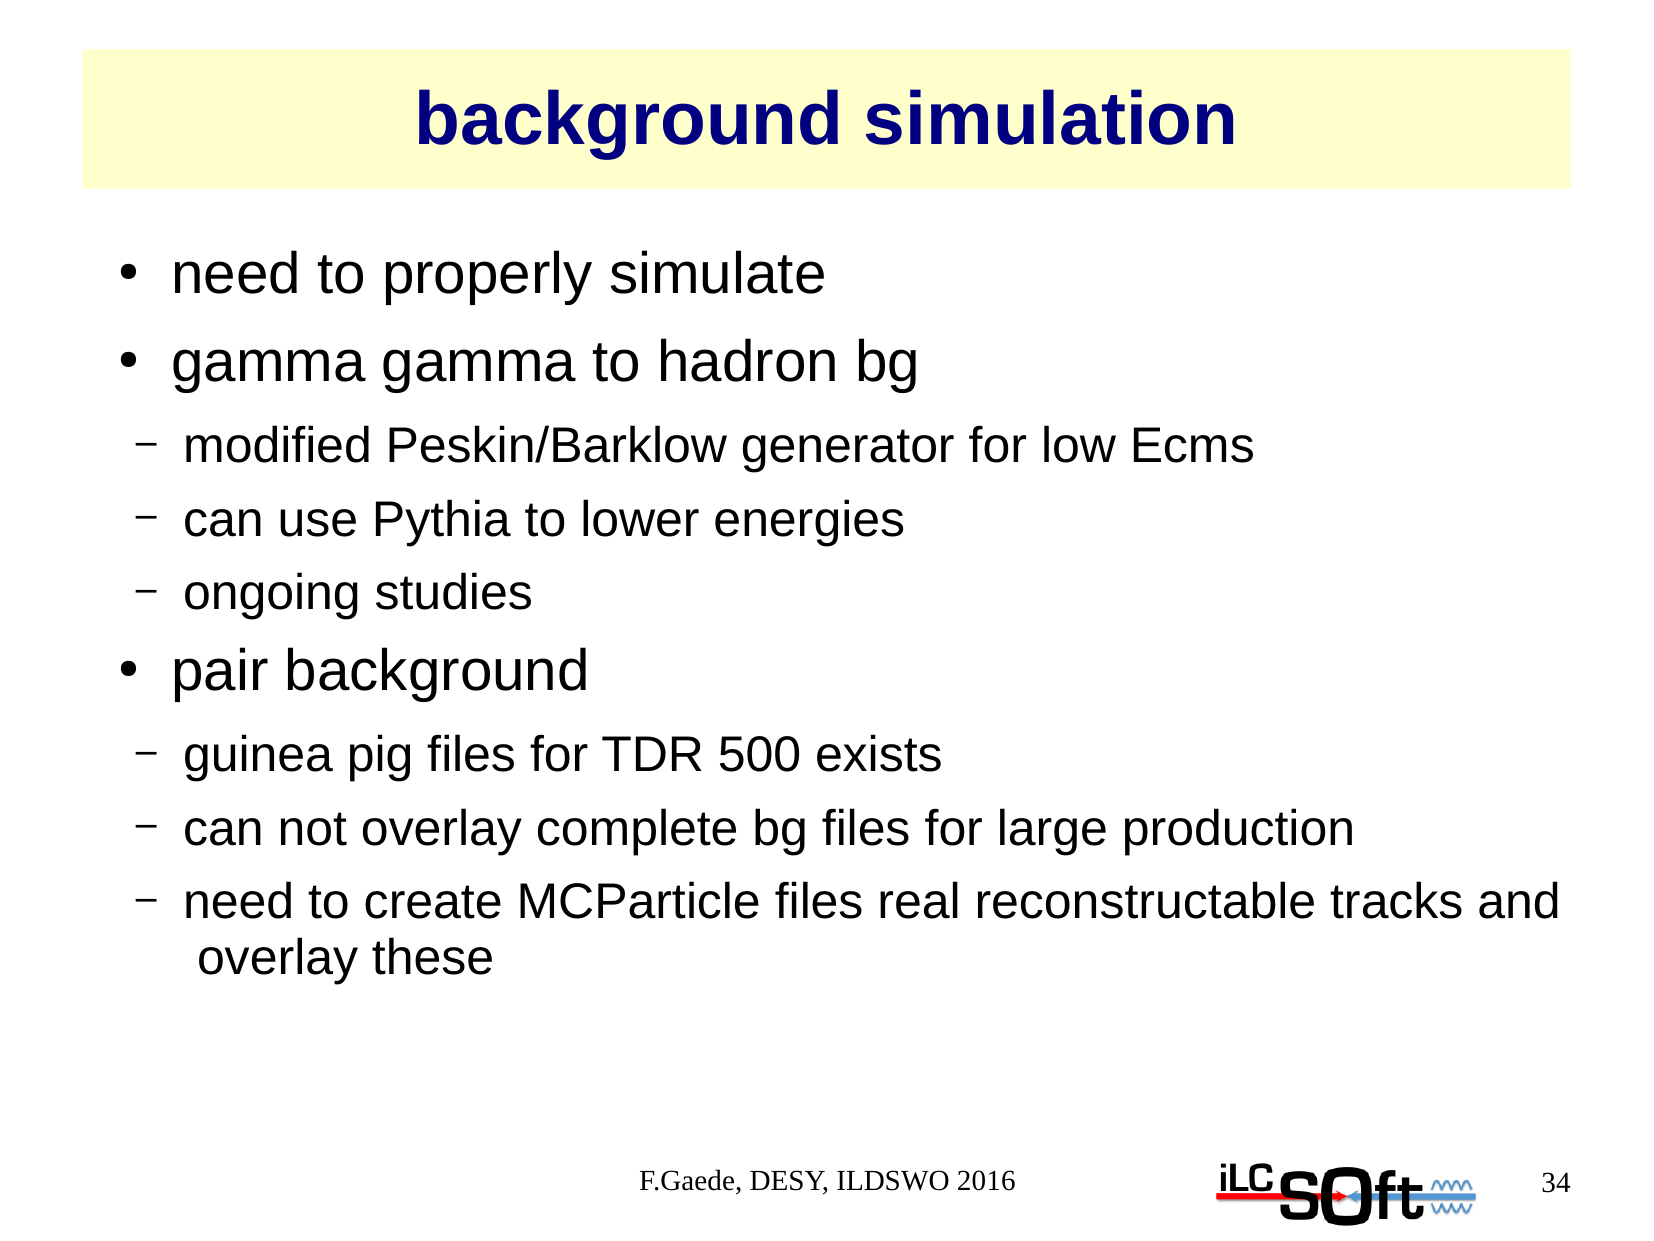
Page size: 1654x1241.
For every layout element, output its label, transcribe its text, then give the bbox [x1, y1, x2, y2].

list need to properly simulate gamma gamma to hadron bg modified Peskin/Barklow generator for low Ecms can use Pythia to lower energies ongoing studies pair background guinea pig files for TDR 500 exists can not overlay complete bg files for large production need to create MCParticle files real reconstructable tracks and overlay these [82, 240, 1571, 1059]
picture [1206, 1155, 1561, 1241]
title background simulation [82, 49, 1571, 189]
